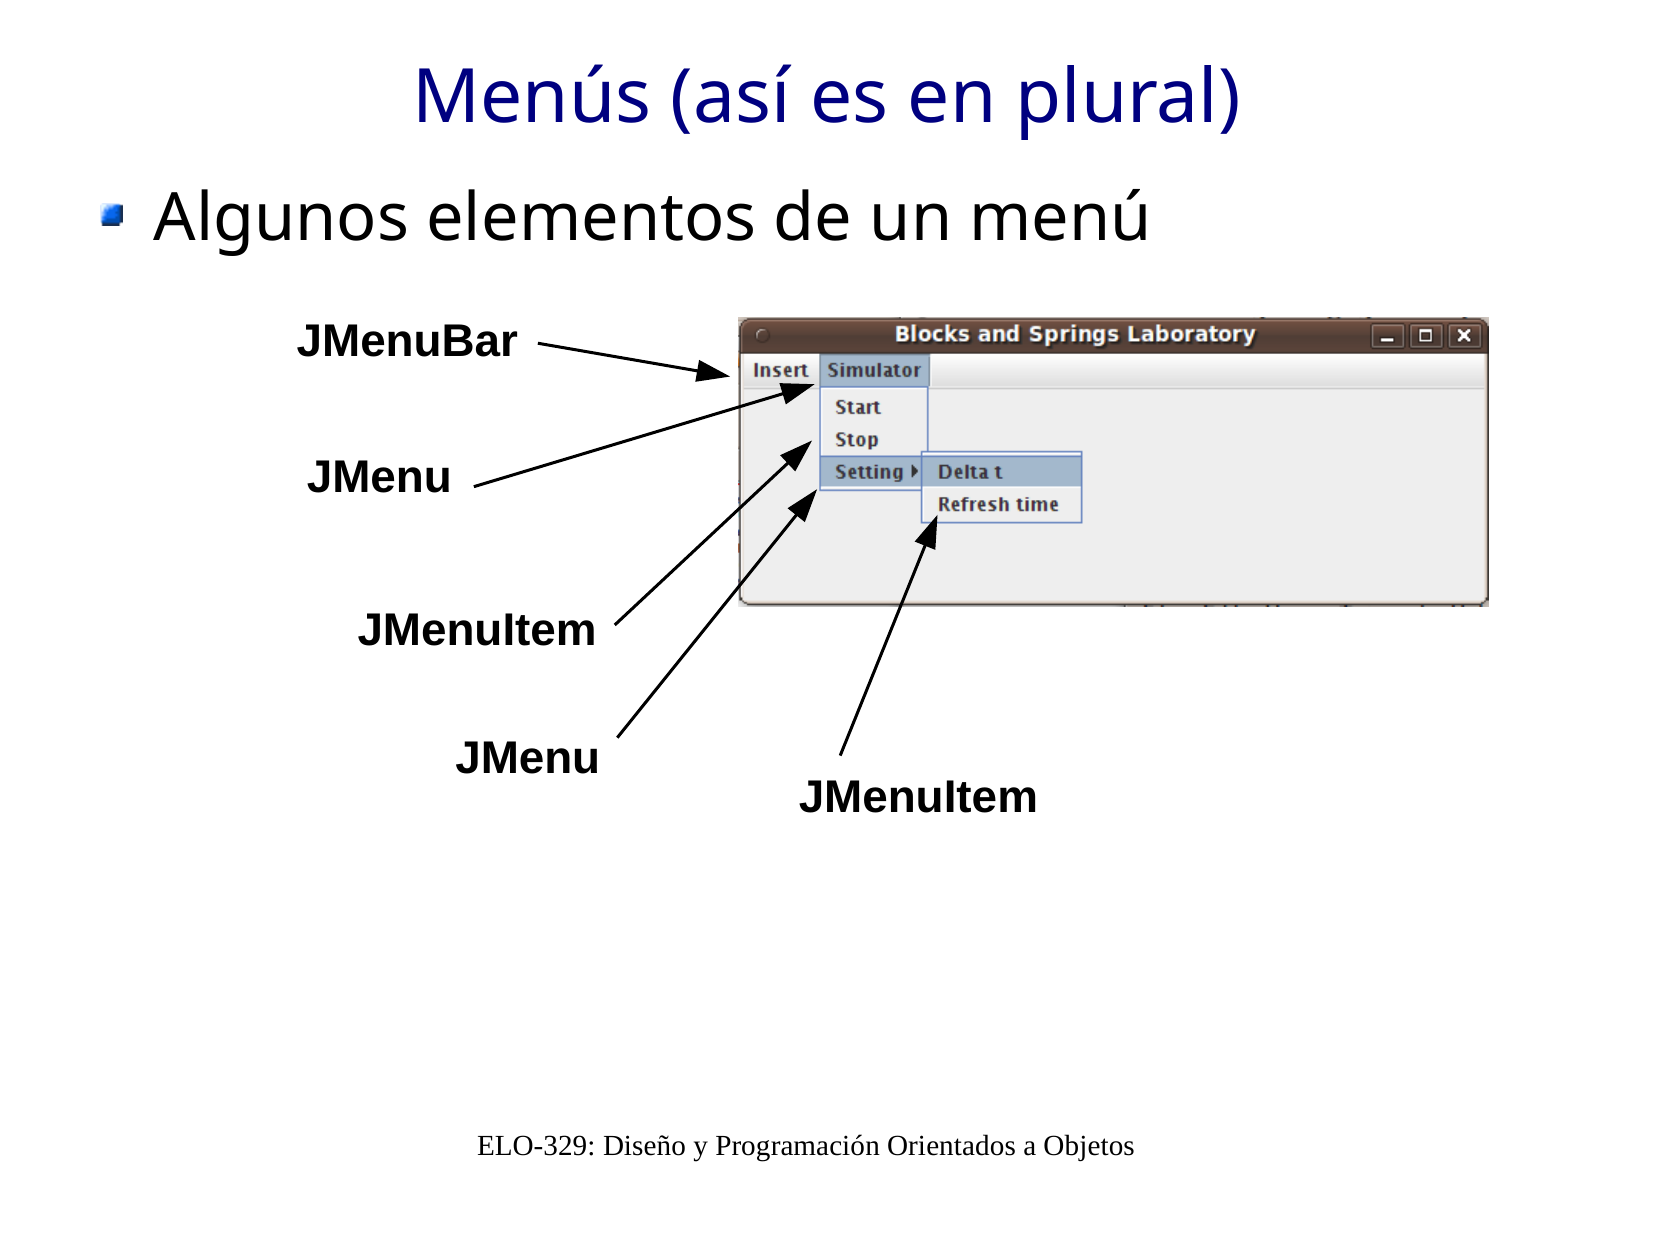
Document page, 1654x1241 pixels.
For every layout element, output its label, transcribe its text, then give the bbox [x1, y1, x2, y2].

list Algunos elementos de un menú [82, 169, 1571, 988]
title Menús (así es en plural) [82, 43, 1571, 145]
